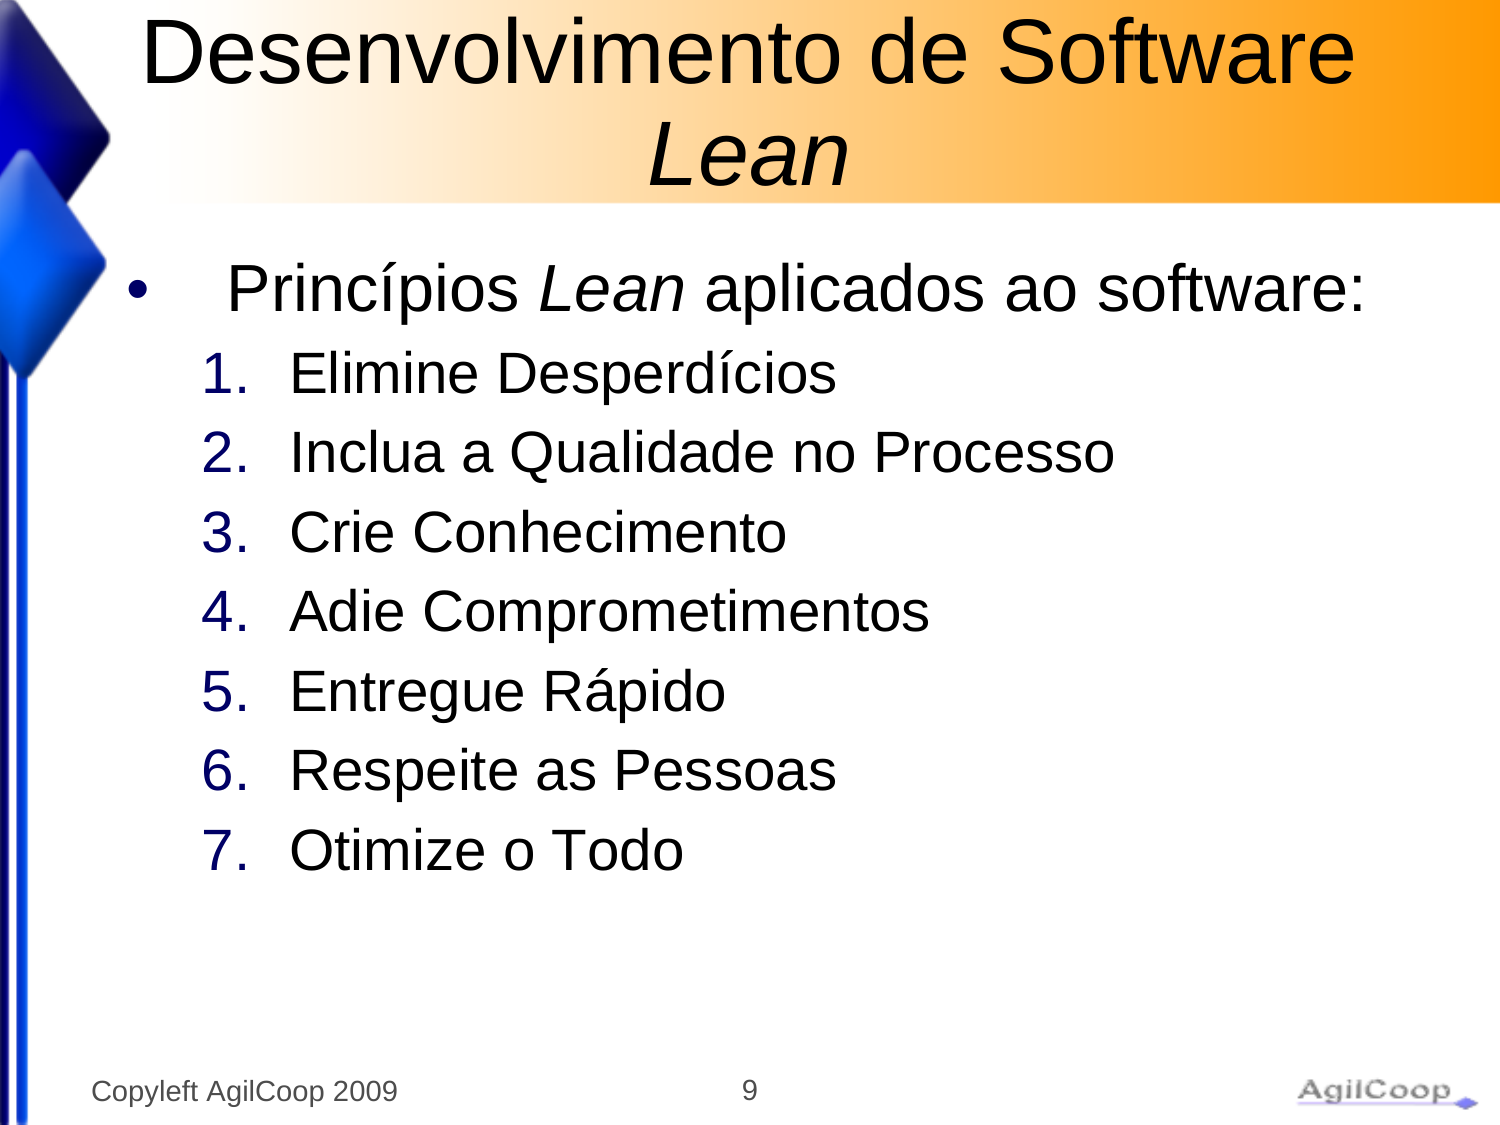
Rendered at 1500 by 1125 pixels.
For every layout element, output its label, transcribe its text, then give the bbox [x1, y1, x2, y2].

picture [0, 0, 1500, 1125]
list Princípios Lean aplicados ao software: Elimine Desperdícios Inclua a Qualidade no Processo Crie Conhecimento Adie Comprometimentos Entregue Rápido Respeite as Pessoas Otimize o Todo [112, 243, 1425, 1006]
title Desenvolvimento de Software Lean [75, 0, 1426, 213]
